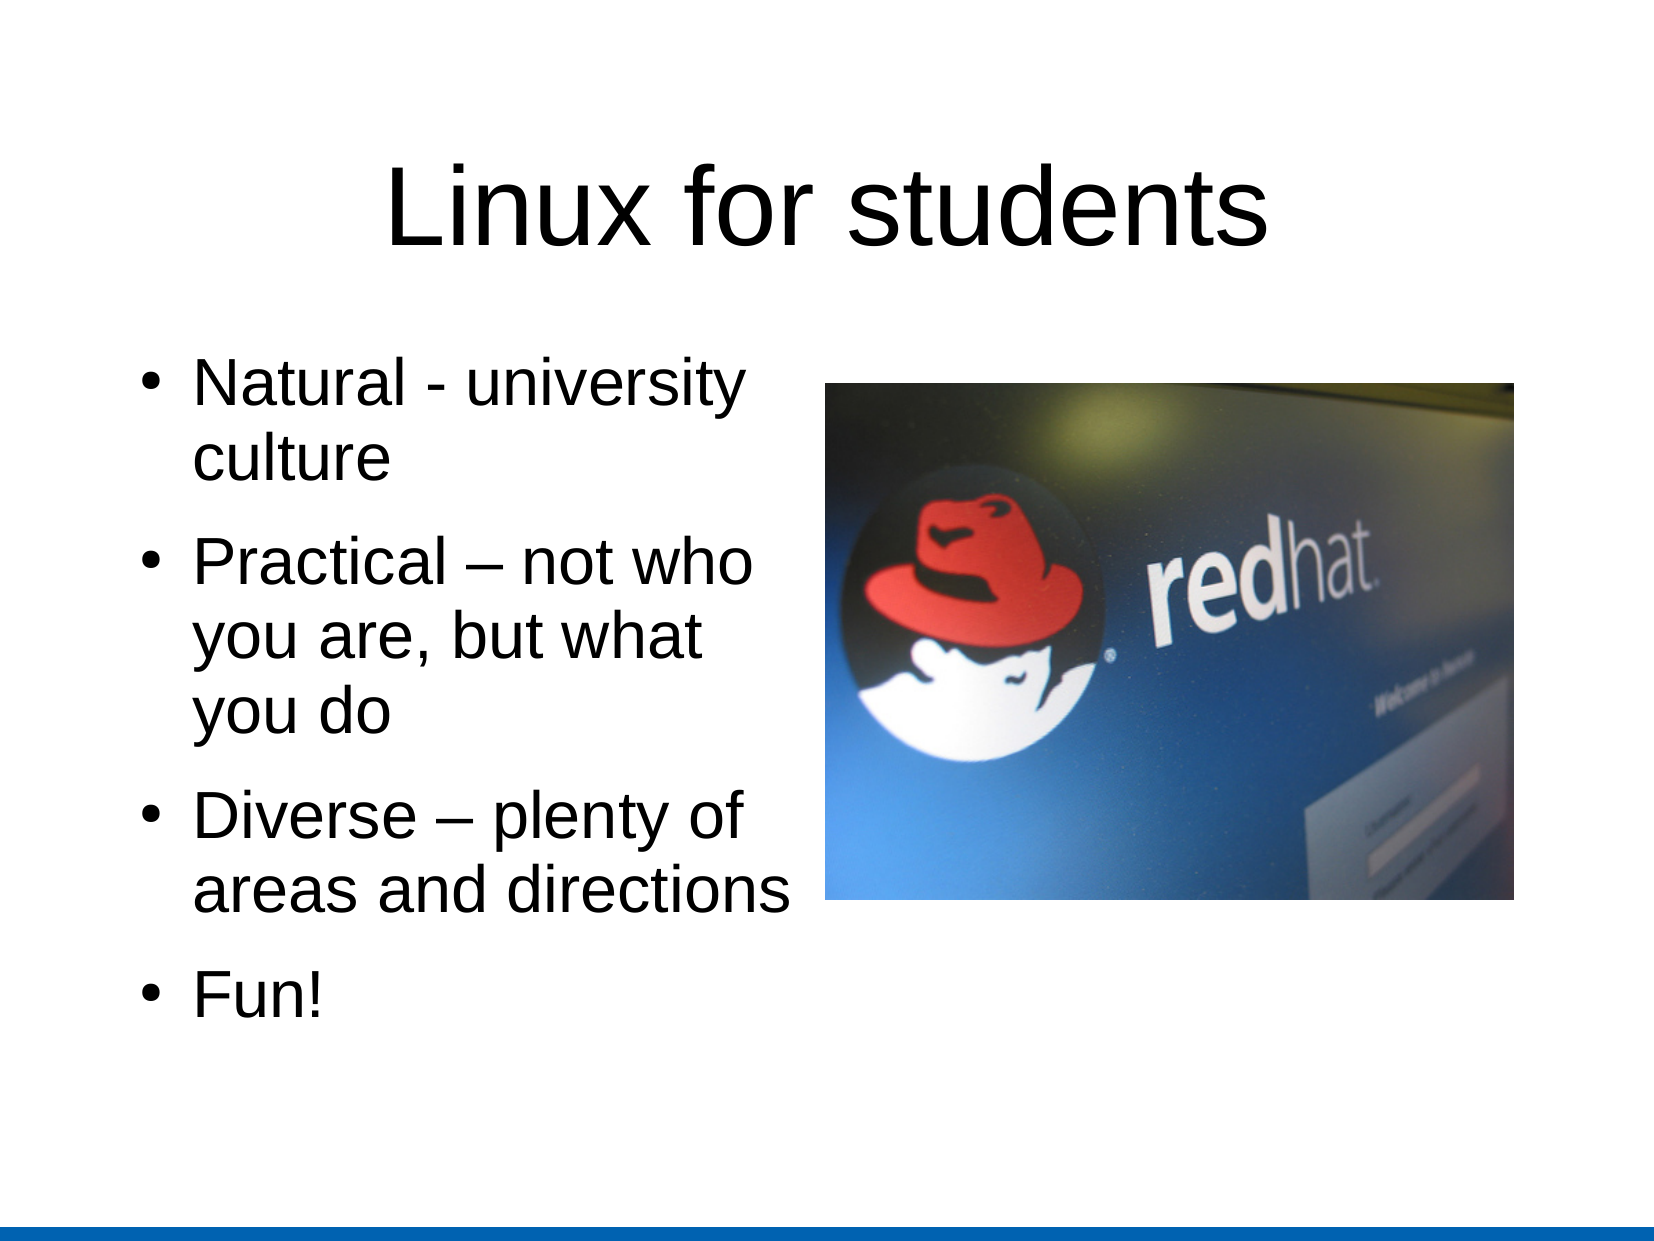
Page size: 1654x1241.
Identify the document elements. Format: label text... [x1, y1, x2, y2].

title Linux for students [121, 110, 1534, 303]
picture [825, 383, 1514, 901]
list Natural - university culture Practical – not who you are, but what you do Diverse – plenty of areas and directions Fun! [121, 344, 811, 1112]
